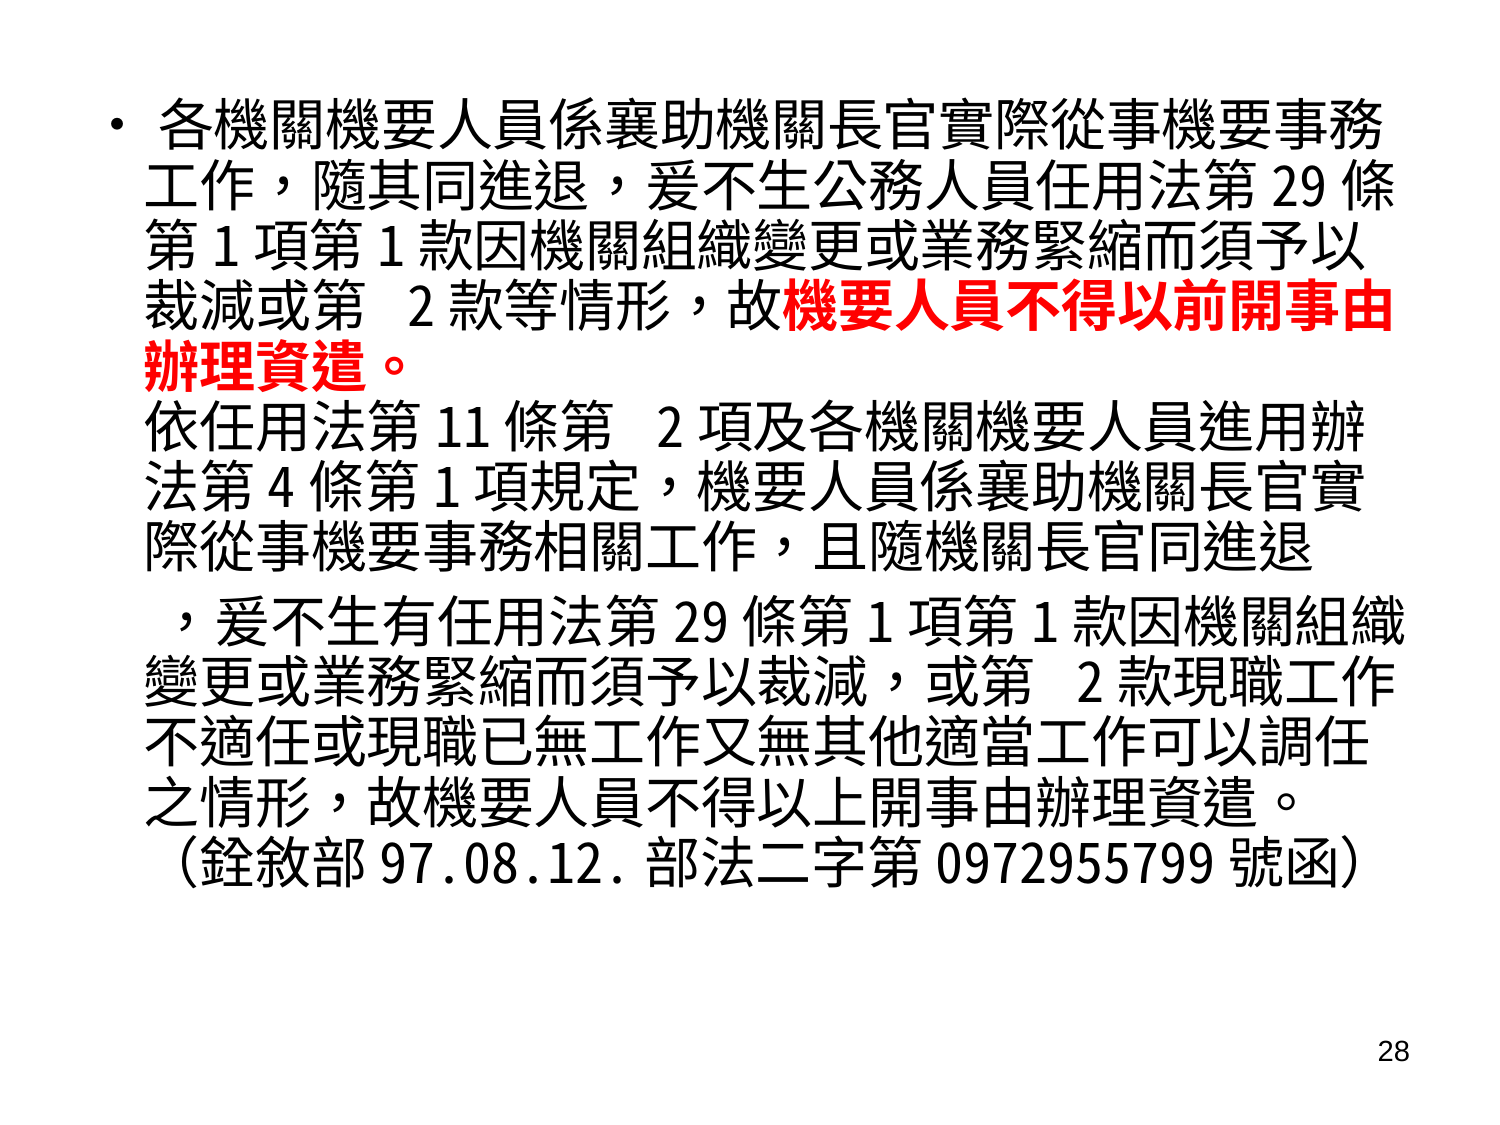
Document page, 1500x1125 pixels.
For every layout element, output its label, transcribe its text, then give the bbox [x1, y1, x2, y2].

list •各機關機要人員係襄助機關長官實際從事機要事務工作，隨其同進退，爰不生公務人員任用法第29條第1項第1款因機關組織變更或業務緊縮而須予以裁減或第 2款等情形，故機要人員不得以前開事由辦理資遣。 依任用法第11條第 2項及各機關機要人員進用辦法第4條第1項規定，機要人員係襄助機關長官實際從事機要事務相關工作，且隨機關長官同進退 ，爰不生有任用法第29條第1項第1款因機關組織變更或業務緊縮而須予以裁減，或第 2款現職工作不適任或現職已無工作又無其他適當工作可以調任之情形，故機要人員不得以上開事由辦理資遣。（銓敘部97.08.12.部法二字第0972955799號函） [75, 90, 1426, 1005]
